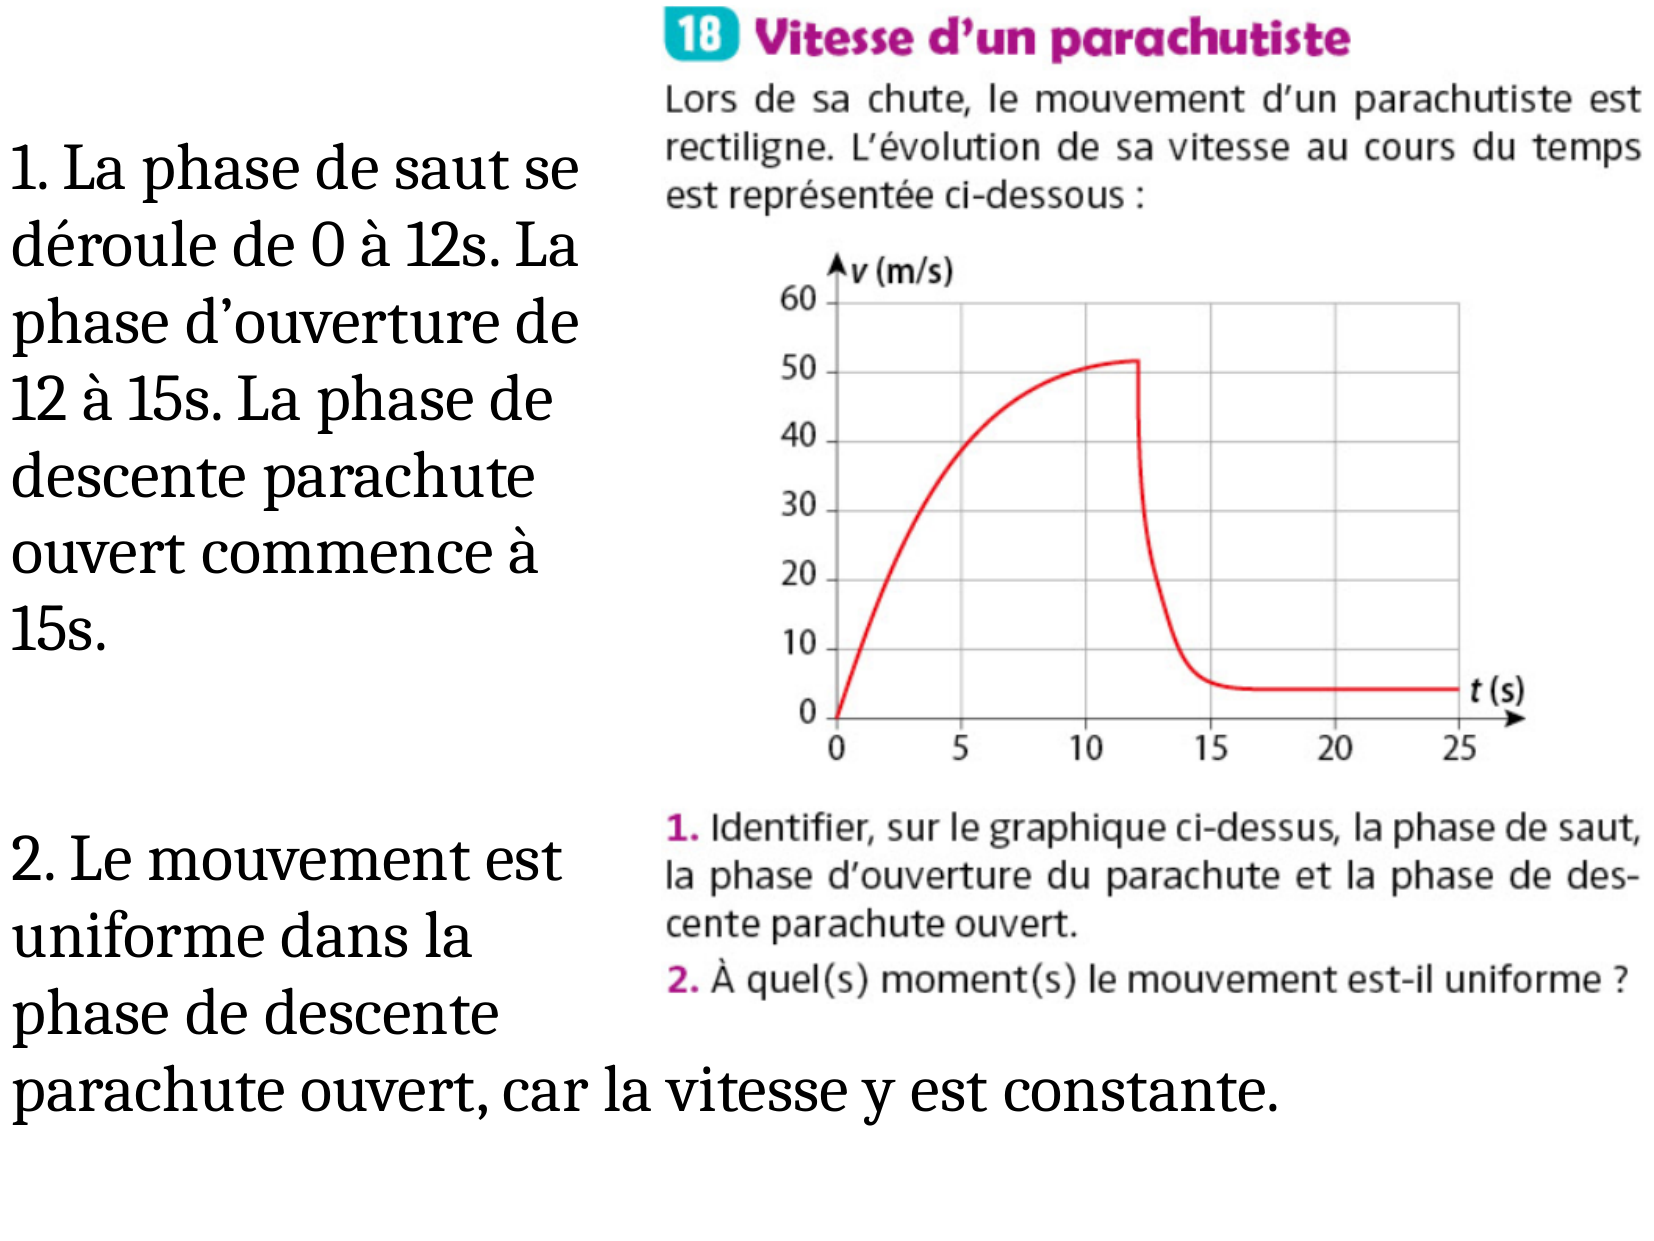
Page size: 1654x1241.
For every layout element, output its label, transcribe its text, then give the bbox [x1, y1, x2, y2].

subtitle 1. La phase de saut se déroule de 0 à 12s. La phase d’ouverture de 12 à 15s. La phase de descente parachute ouvert commence à 15s. 2. Le mouvement est uniforme dans la phase de descente parachute ouvert, car la vitesse y est constante. [11, 129, 1642, 1229]
picture [661, 5, 1645, 1004]
